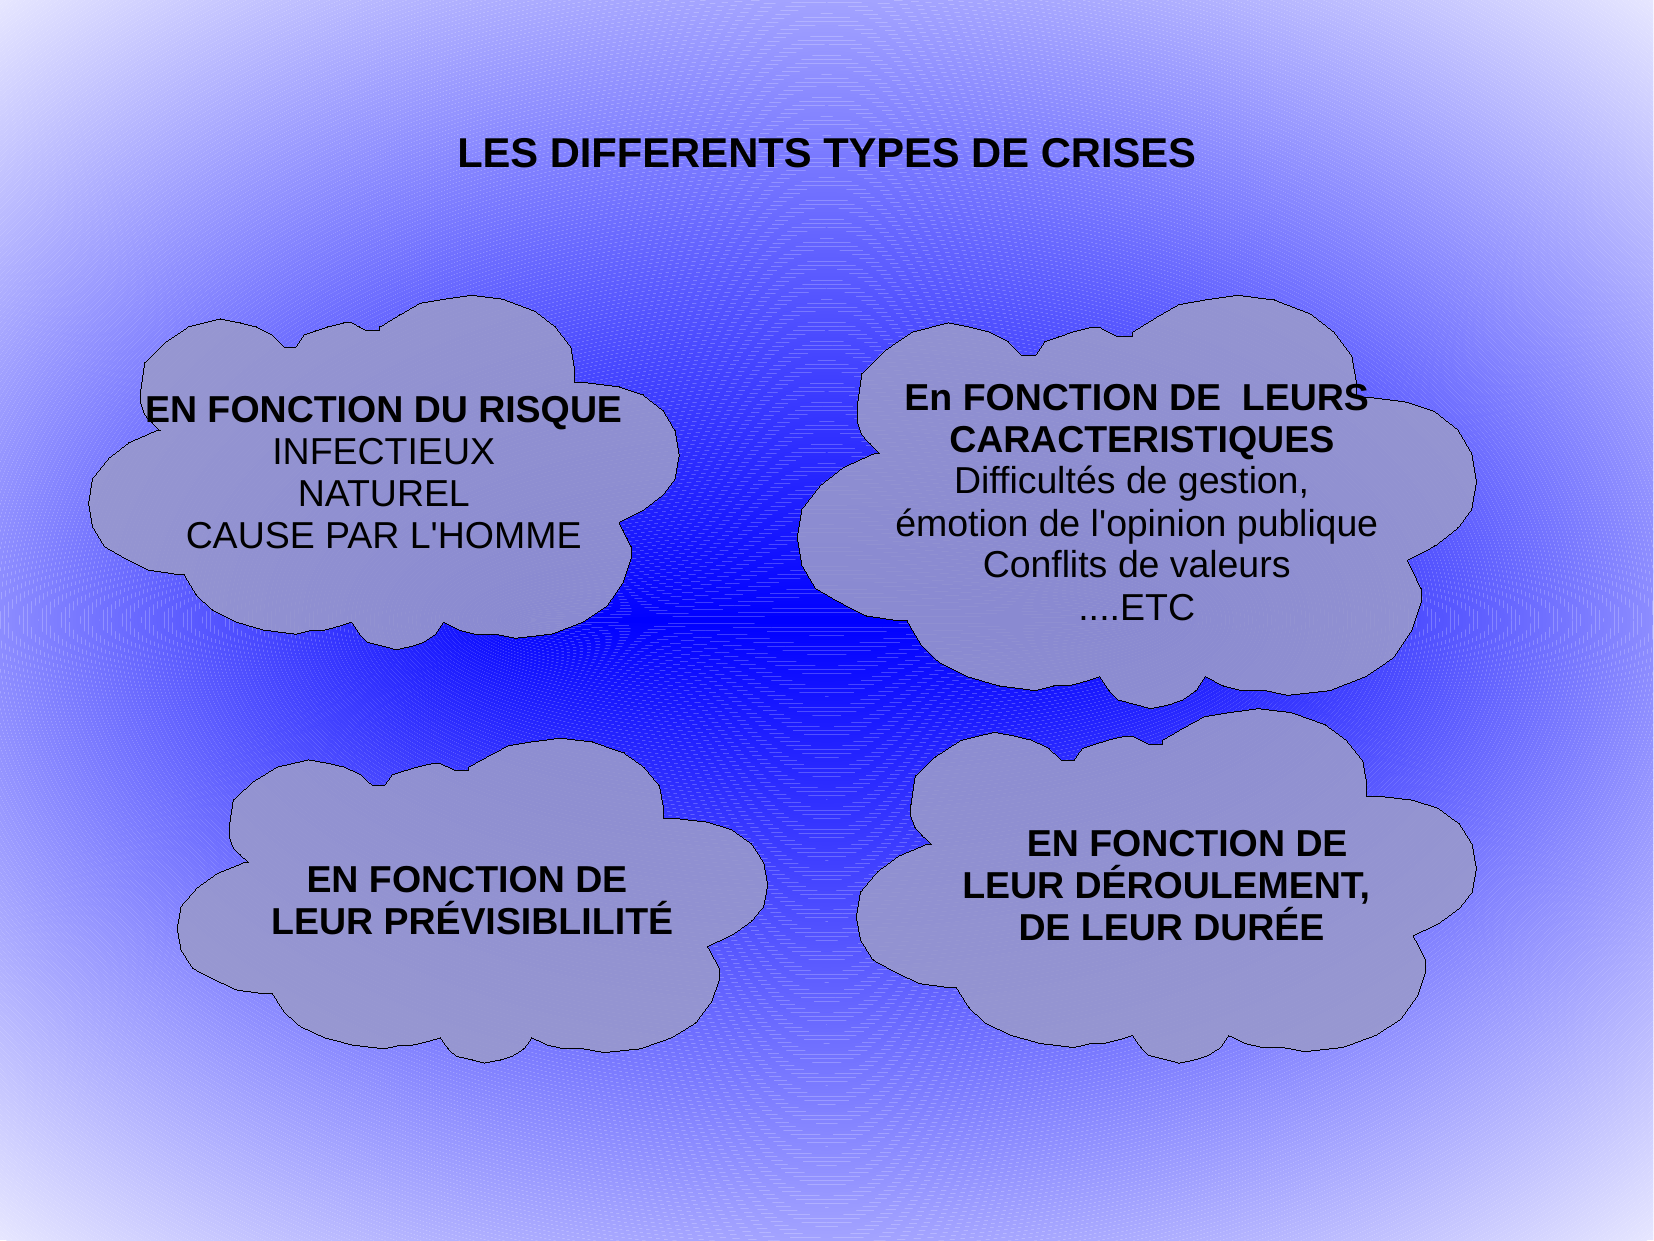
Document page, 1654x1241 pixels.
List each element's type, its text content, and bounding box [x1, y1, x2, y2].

text_box En FONCTION DE LEURS CARACTERISTIQUES Difficultés de gestion, émotion de l'opinion publique Conflits de valeurs ....ETC [797, 295, 1477, 709]
text_box EN FONCTION DE LEUR DÉROULEMENT, DE LEUR DURÉE [856, 708, 1477, 1064]
text_box EN FONCTION DE LEUR PRÉVISIBLILITÉ [177, 738, 768, 1064]
text_box EN FONCTION DU RISQUE INFECTIEUX NATUREL CAUSE PAR L'HOMME [88, 295, 680, 650]
title LES DIFFERENTS TYPES DE CRISES [82, 56, 1571, 250]
